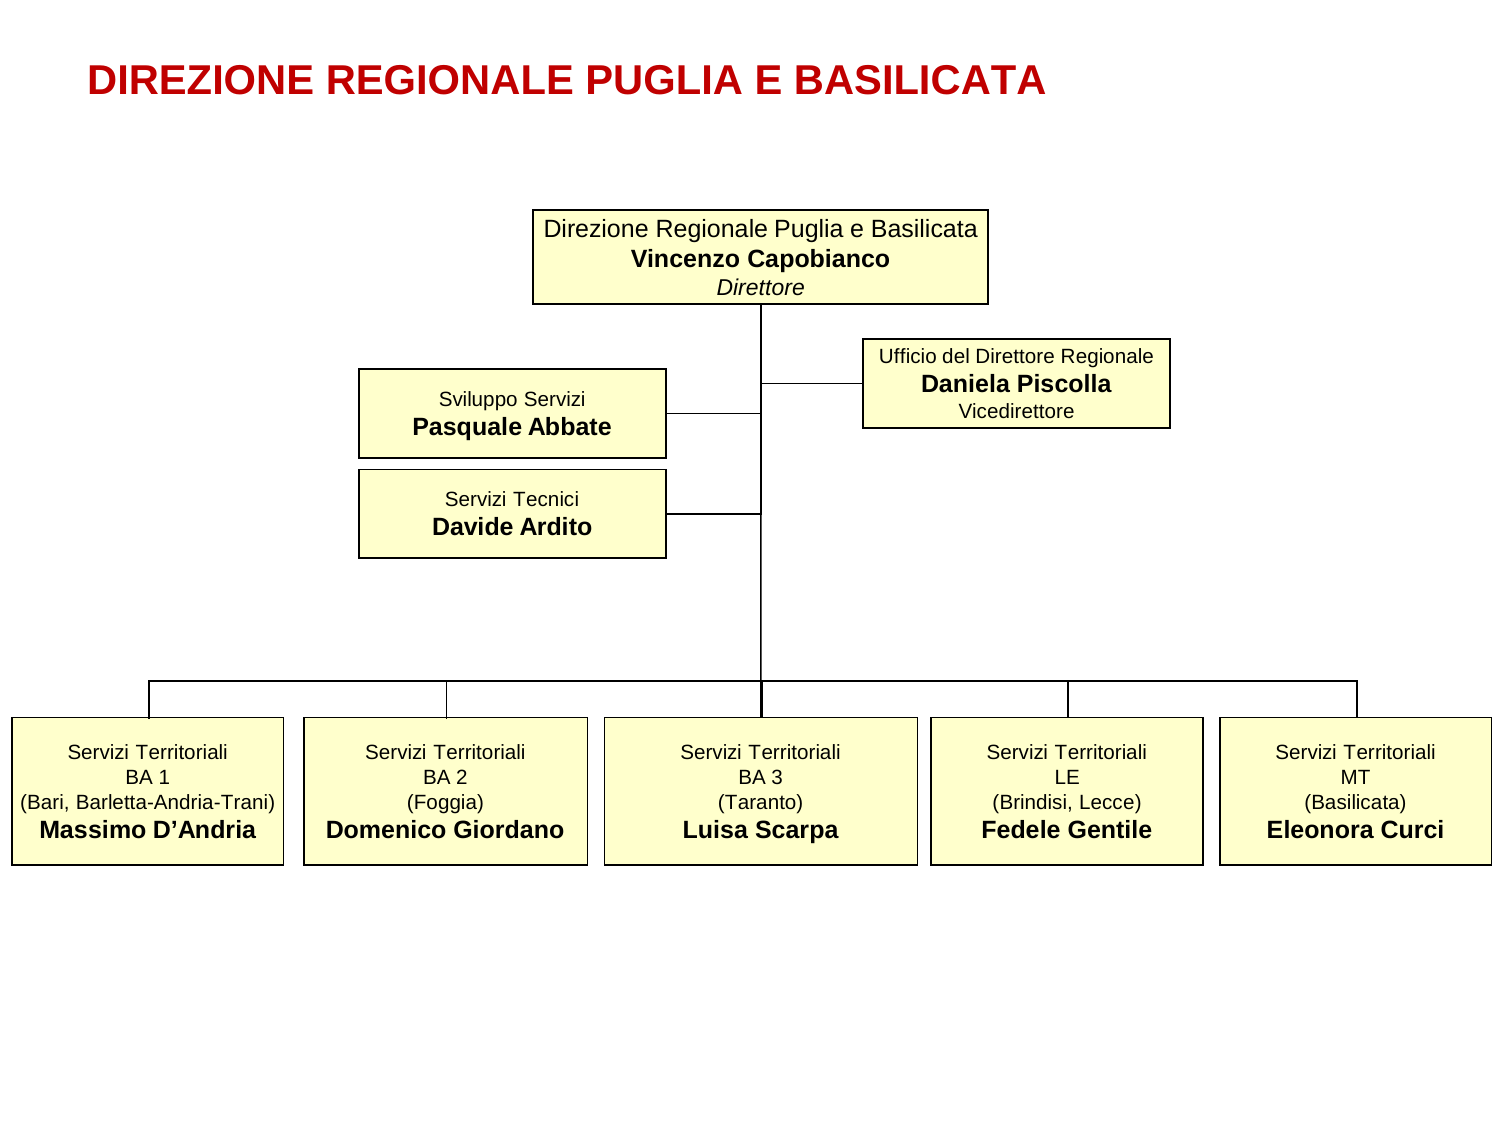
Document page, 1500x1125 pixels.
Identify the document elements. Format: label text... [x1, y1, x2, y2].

picture [7, 205, 1493, 866]
text_box DIREZIONE REGIONALE PUGLIA E BASILICATA [72, 45, 1424, 128]
